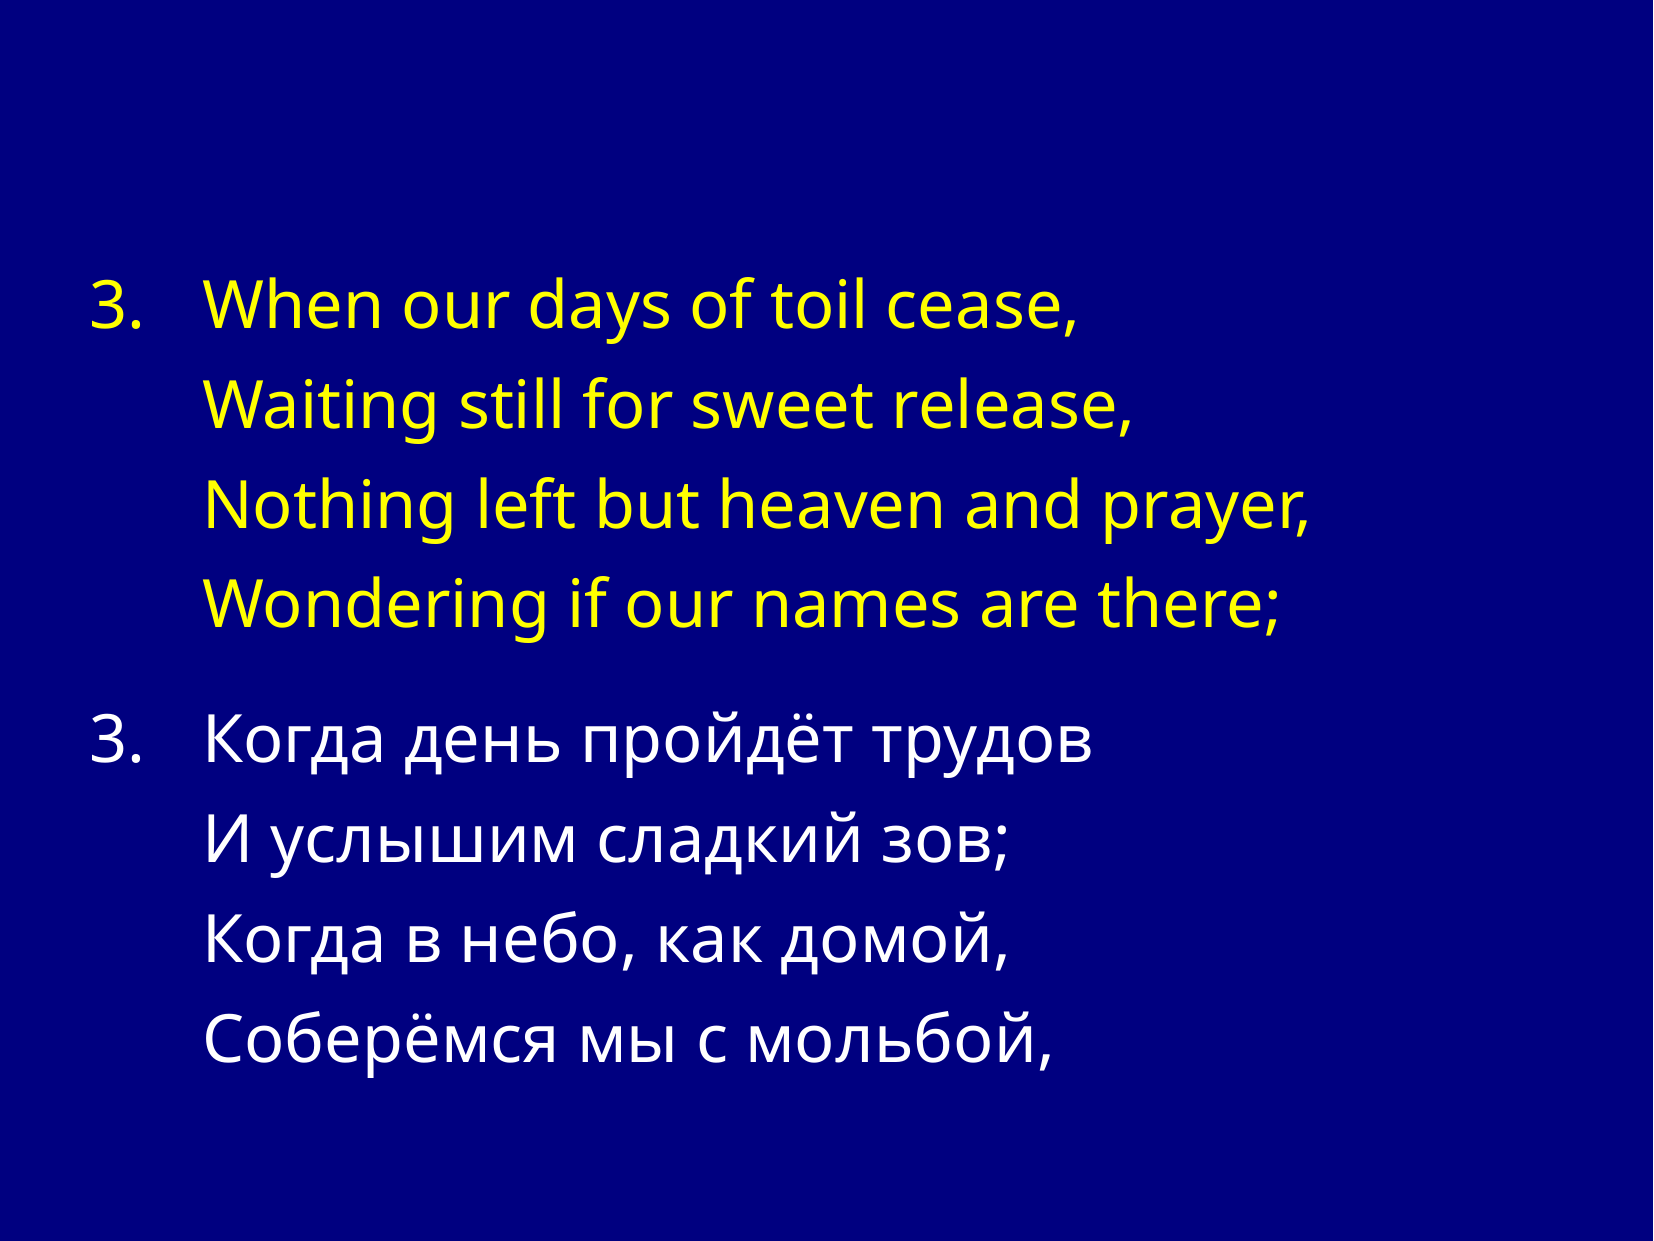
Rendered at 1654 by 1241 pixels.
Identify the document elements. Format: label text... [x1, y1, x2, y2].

text_box 3. Когда день пройдёт трудов И услышим сладкий зов; Когда в небо, как домой, Соберёмся мы с мольбой, [75, 675, 1576, 1163]
text_box 3. When our days of toil cease, Waiting still for sweet release, Nothing left but heaven and prayer, Wondering if our names are there; [75, 150, 1576, 638]
